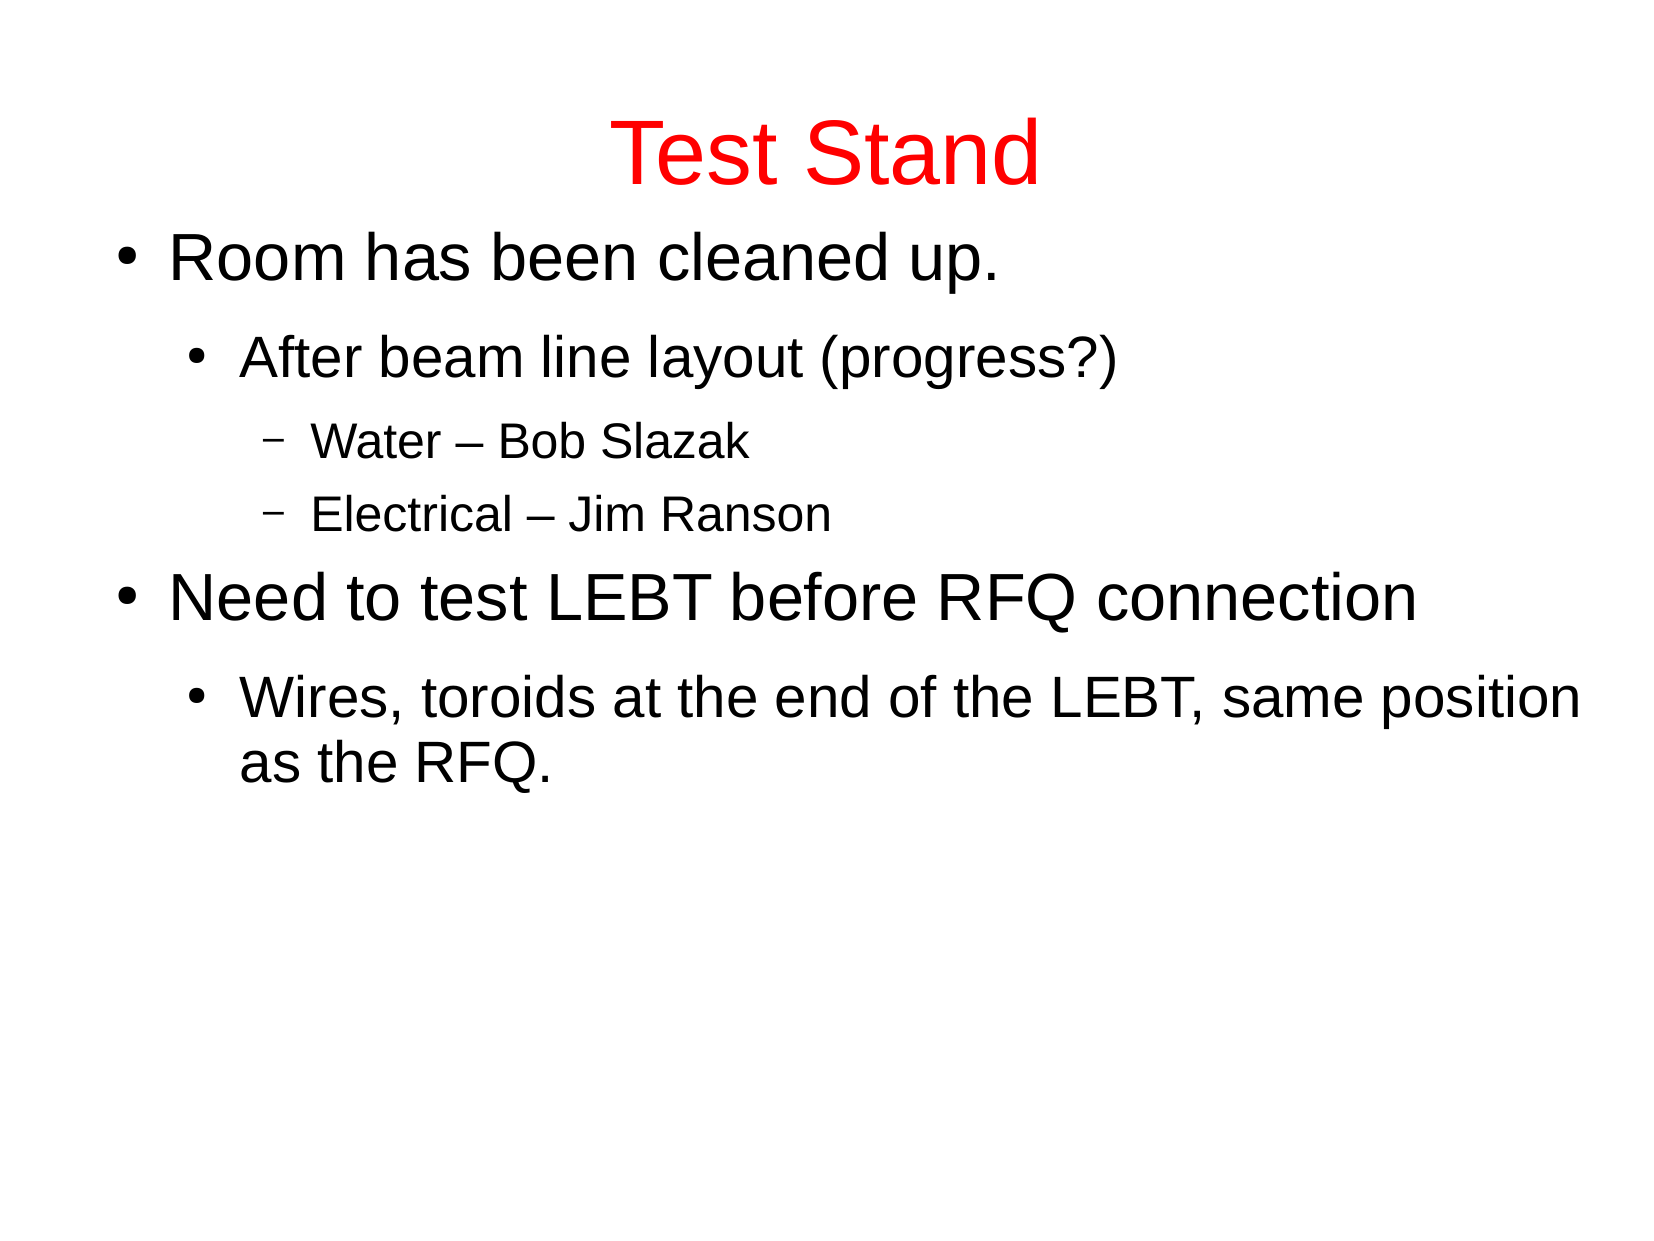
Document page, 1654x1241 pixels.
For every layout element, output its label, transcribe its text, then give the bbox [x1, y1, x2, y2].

list Room has been cleaned up. After beam line layout (progress?) Water – Bob Slazak Electrical – Jim Ranson Need to test LEBT before RFQ connection Wires, toroids at the end of the LEBT, same position as the RFQ. [97, 220, 1586, 1025]
title Test Stand [82, 56, 1571, 250]
